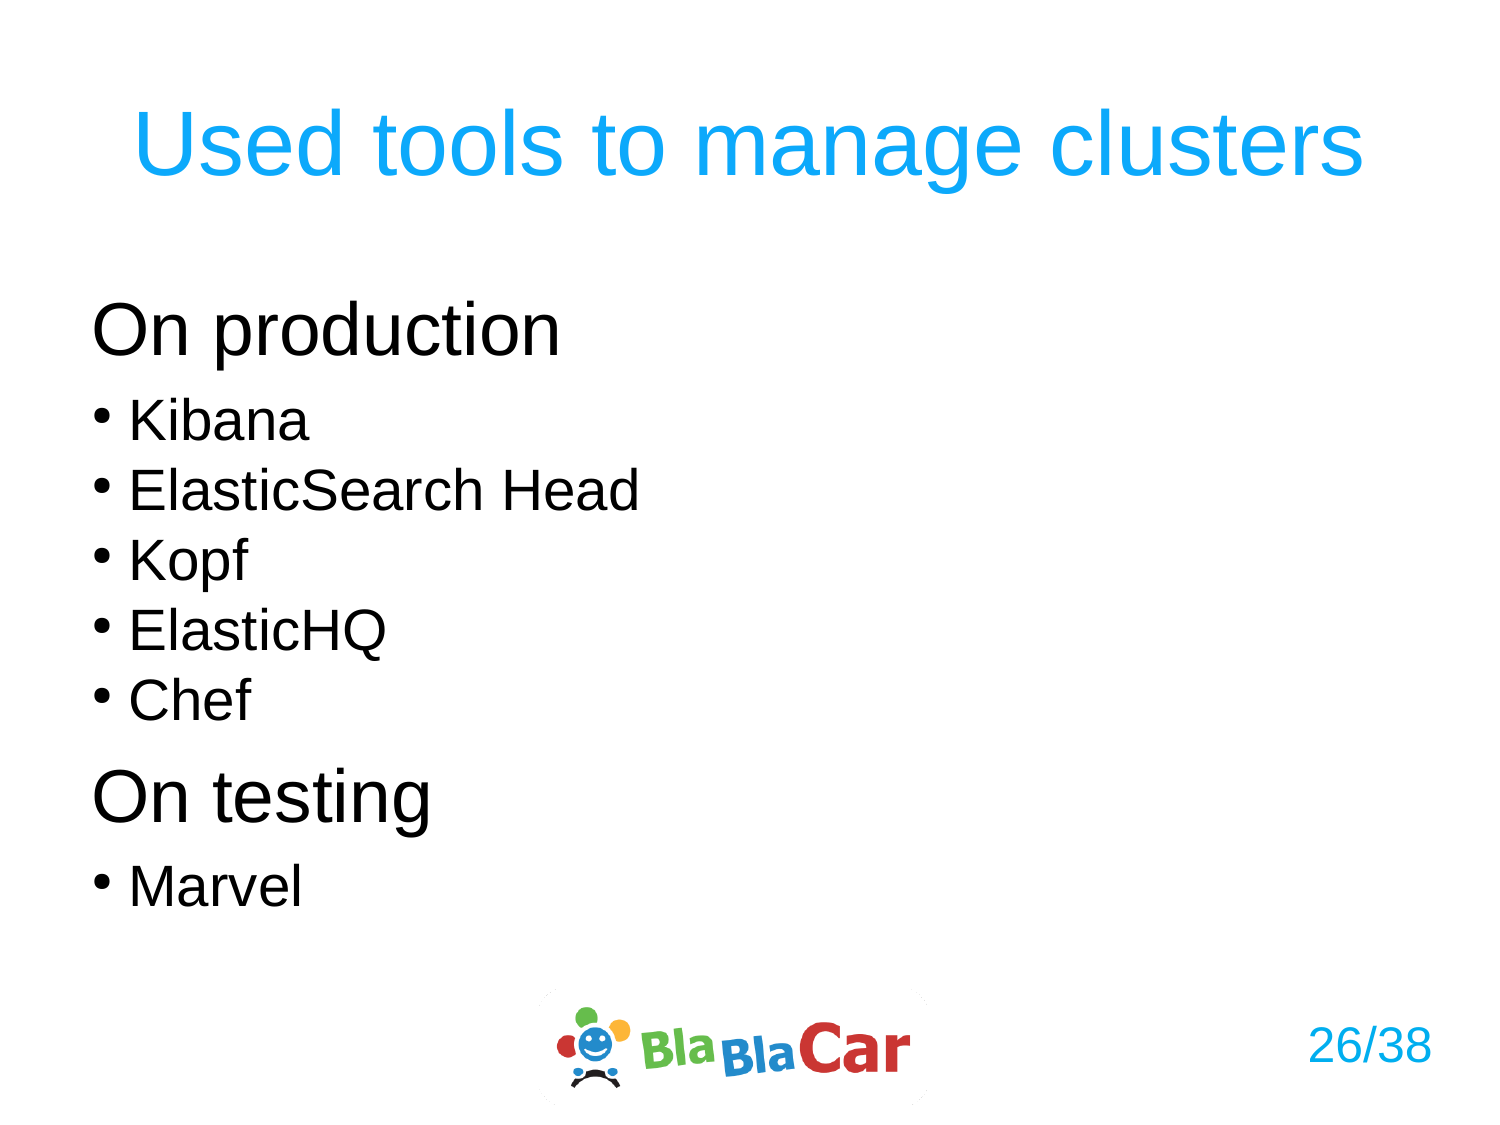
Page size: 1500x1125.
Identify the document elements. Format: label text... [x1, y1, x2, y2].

text_box On testing [76, 739, 1424, 840]
text_box Kibana ElasticSearch Head Kopf ElasticHQ Chef [76, 374, 1424, 739]
text_box On production [76, 273, 1424, 374]
text_box Marvel [76, 840, 1424, 927]
title Used tools to manage clusters [75, 45, 1426, 233]
